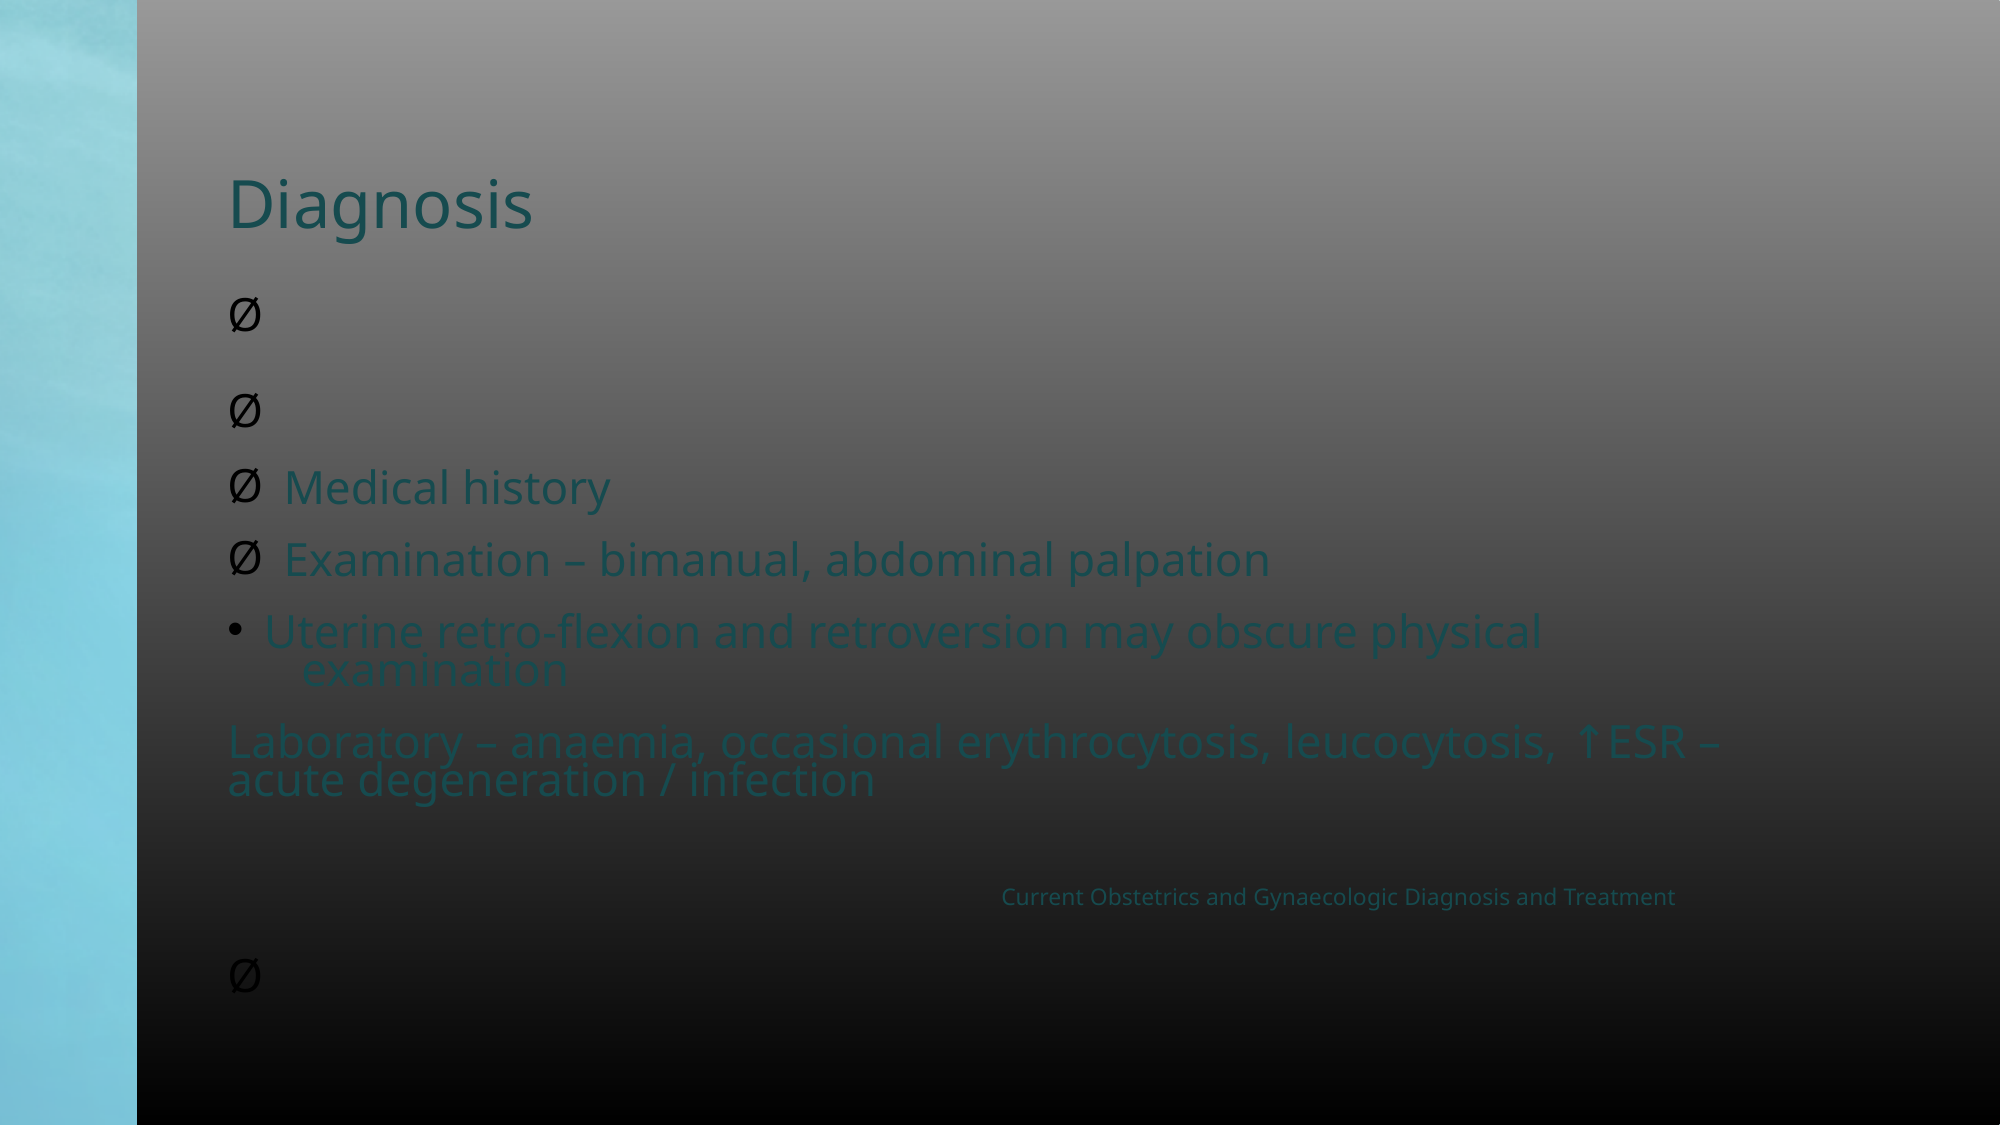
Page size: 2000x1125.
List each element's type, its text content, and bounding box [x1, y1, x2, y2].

list Medical history Examination – bimanual, abdominal palpation Uterine retro-flexion and retroversion may obscure physical examination Laboratory – anaemia, occasional erythrocytosis, leucocytosis, ↑ESR – acute degeneration / infection Current Obstetrics and Gynaecologic Diagnosis and Treatment [212, 275, 1788, 1013]
title Diagnosis [212, 62, 1788, 250]
